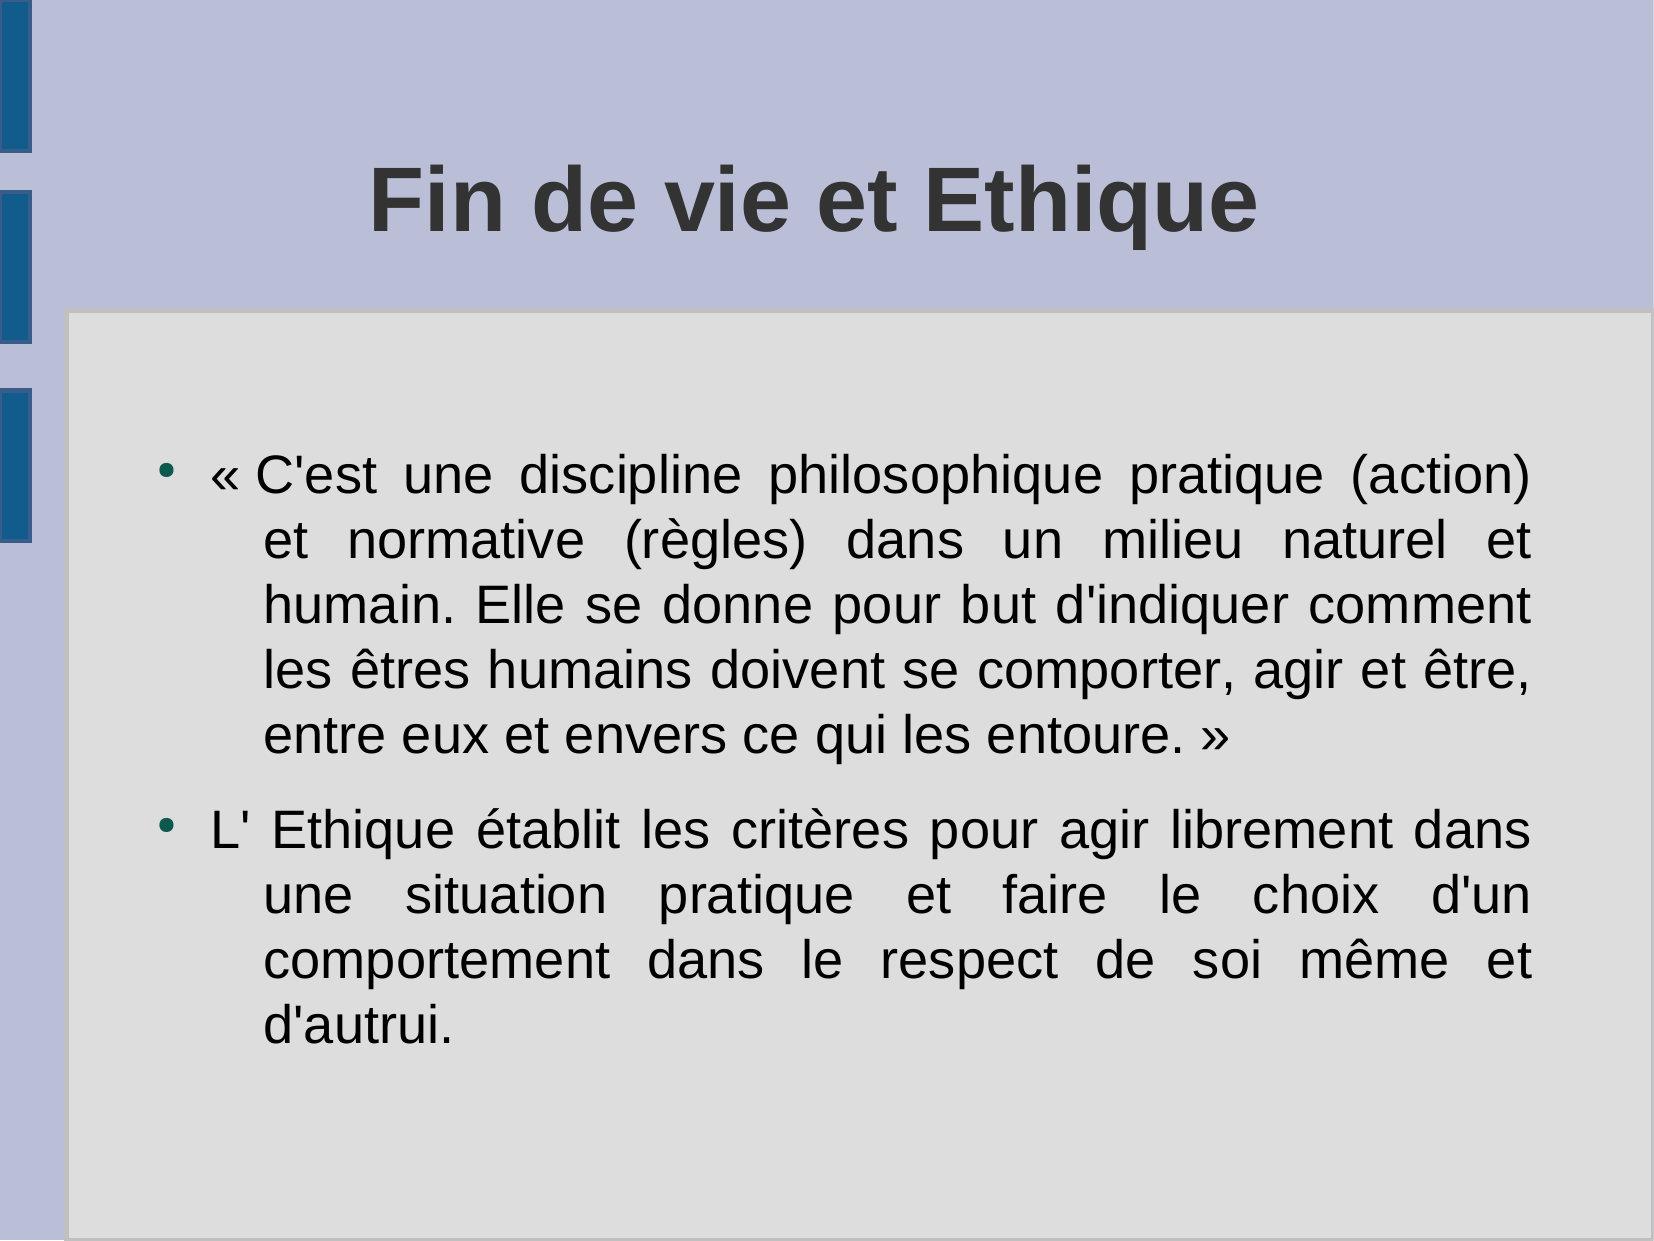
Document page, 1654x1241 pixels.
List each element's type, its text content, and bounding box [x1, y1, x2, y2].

list « C'est une discipline philosophique pratique (action) et normative (règles) dans un milieu naturel et humain. Elle se donne pour but d'indiquer comment les êtres humains doivent se comporter, agir et être, entre eux et envers ce qui les entoure. » L' Ethique établit les critères pour agir librement dans une situation pratique et faire le choix d'un comportement dans le respect de soi même et d'autrui. [121, 344, 1534, 1112]
title Fin de vie et Ethique [121, 98, 1534, 291]
